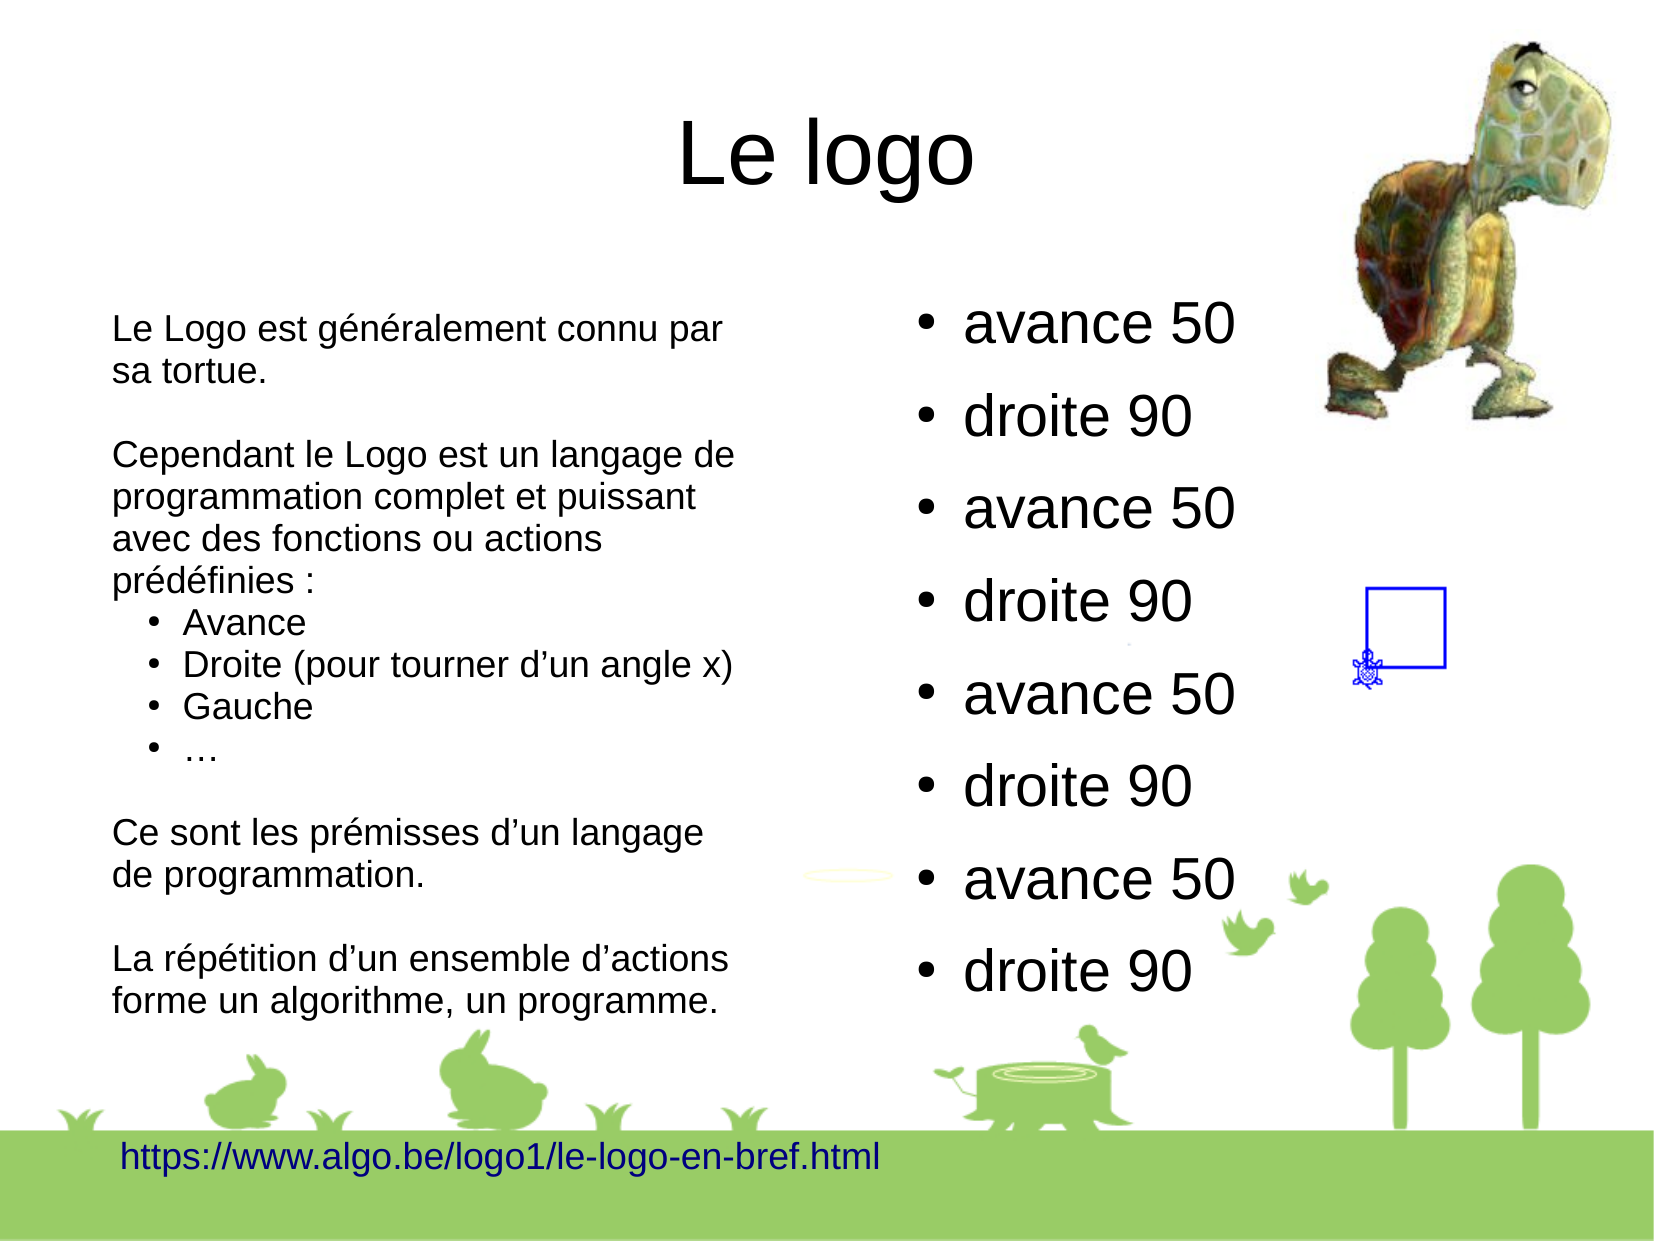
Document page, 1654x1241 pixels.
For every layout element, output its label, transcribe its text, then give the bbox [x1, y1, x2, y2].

text_box https://www.algo.be/logo1/le-logo-en-bref.html [105, 1128, 896, 1227]
title Le logo [82, 49, 1315, 257]
list avance 50 droite 90 avance 50 droite 90 avance 50 droite 90 avance 50 droite 90 [900, 290, 1571, 1010]
picture [0, 0, 1654, 1241]
text_box Le Logo est généralement connu par sa tortue. Cependant le Logo est un langage de programmation complet et puissant avec des fonctions ou actions prédéfinies : Avance Droite (pour tourner d’un angle x) Gauche … Ce sont les prémisses d’un langage de programmation. La répétition d’un ensemble d’actions forme un algorithme, un programme. [97, 300, 766, 1029]
